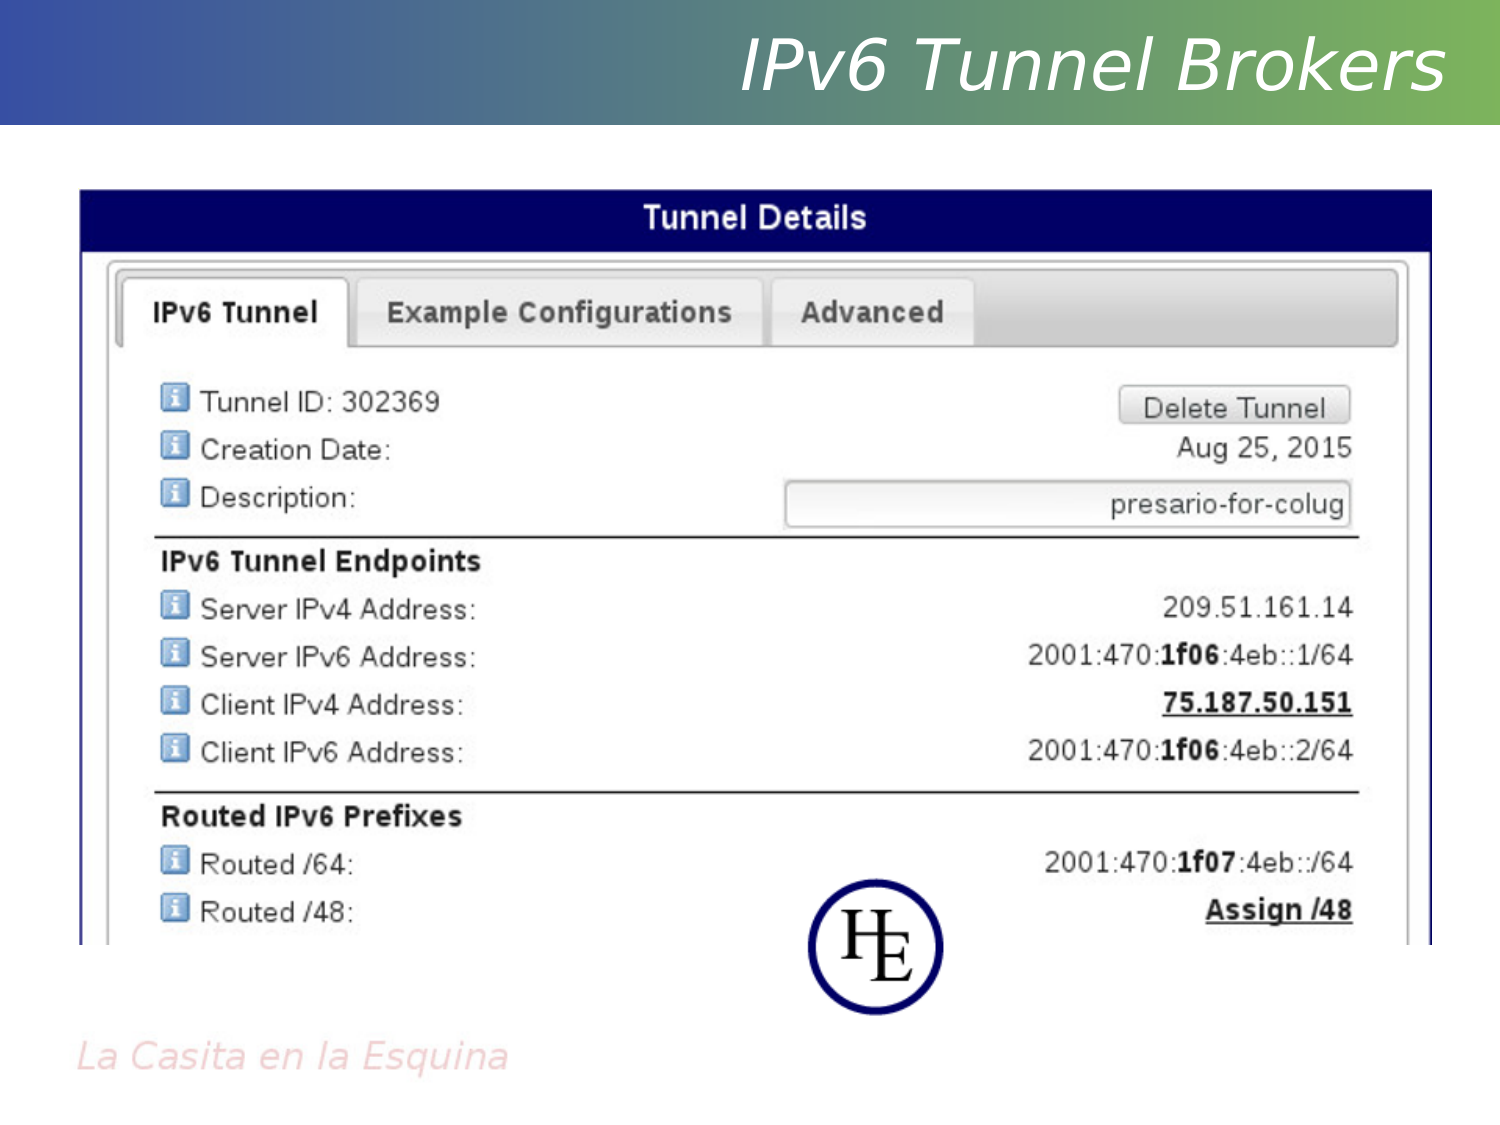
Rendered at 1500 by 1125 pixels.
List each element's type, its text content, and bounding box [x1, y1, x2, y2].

title IPv6 Tunnel Brokers [62, 12, 1463, 113]
picture [78, 188, 1432, 1027]
picture [45, 1019, 545, 1095]
